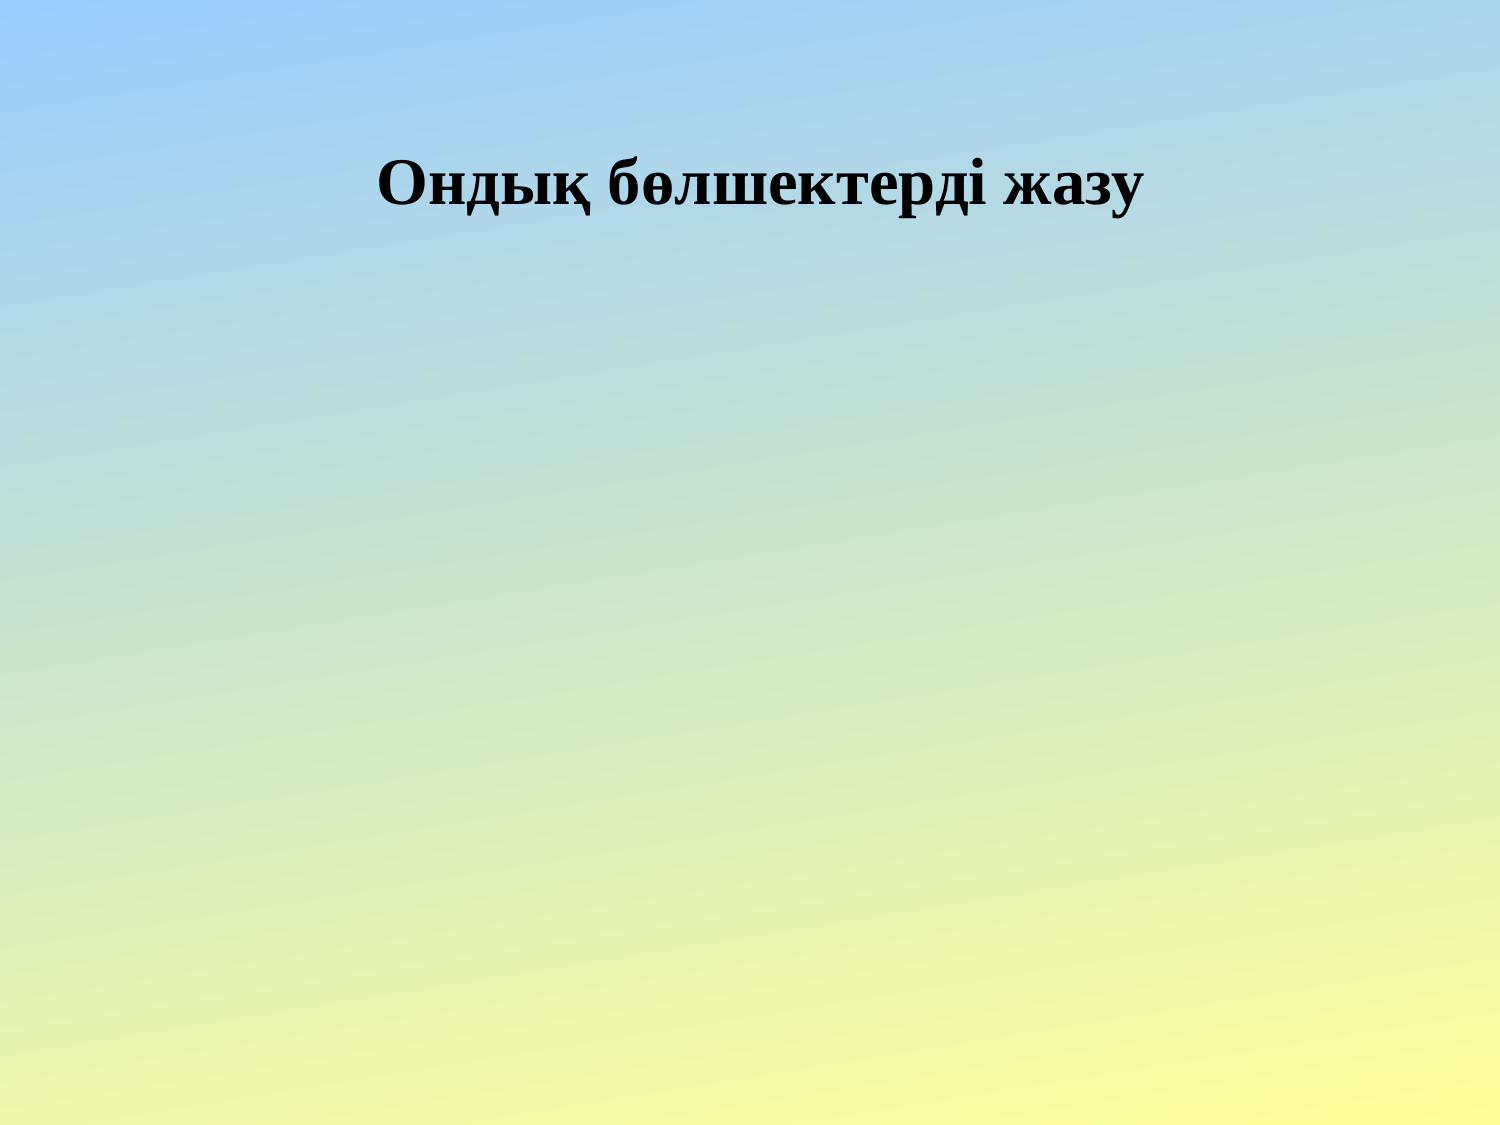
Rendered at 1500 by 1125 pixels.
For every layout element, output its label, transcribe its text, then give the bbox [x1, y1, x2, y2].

text_box Ондық бөлшектерді жазу [361, 130, 1163, 225]
